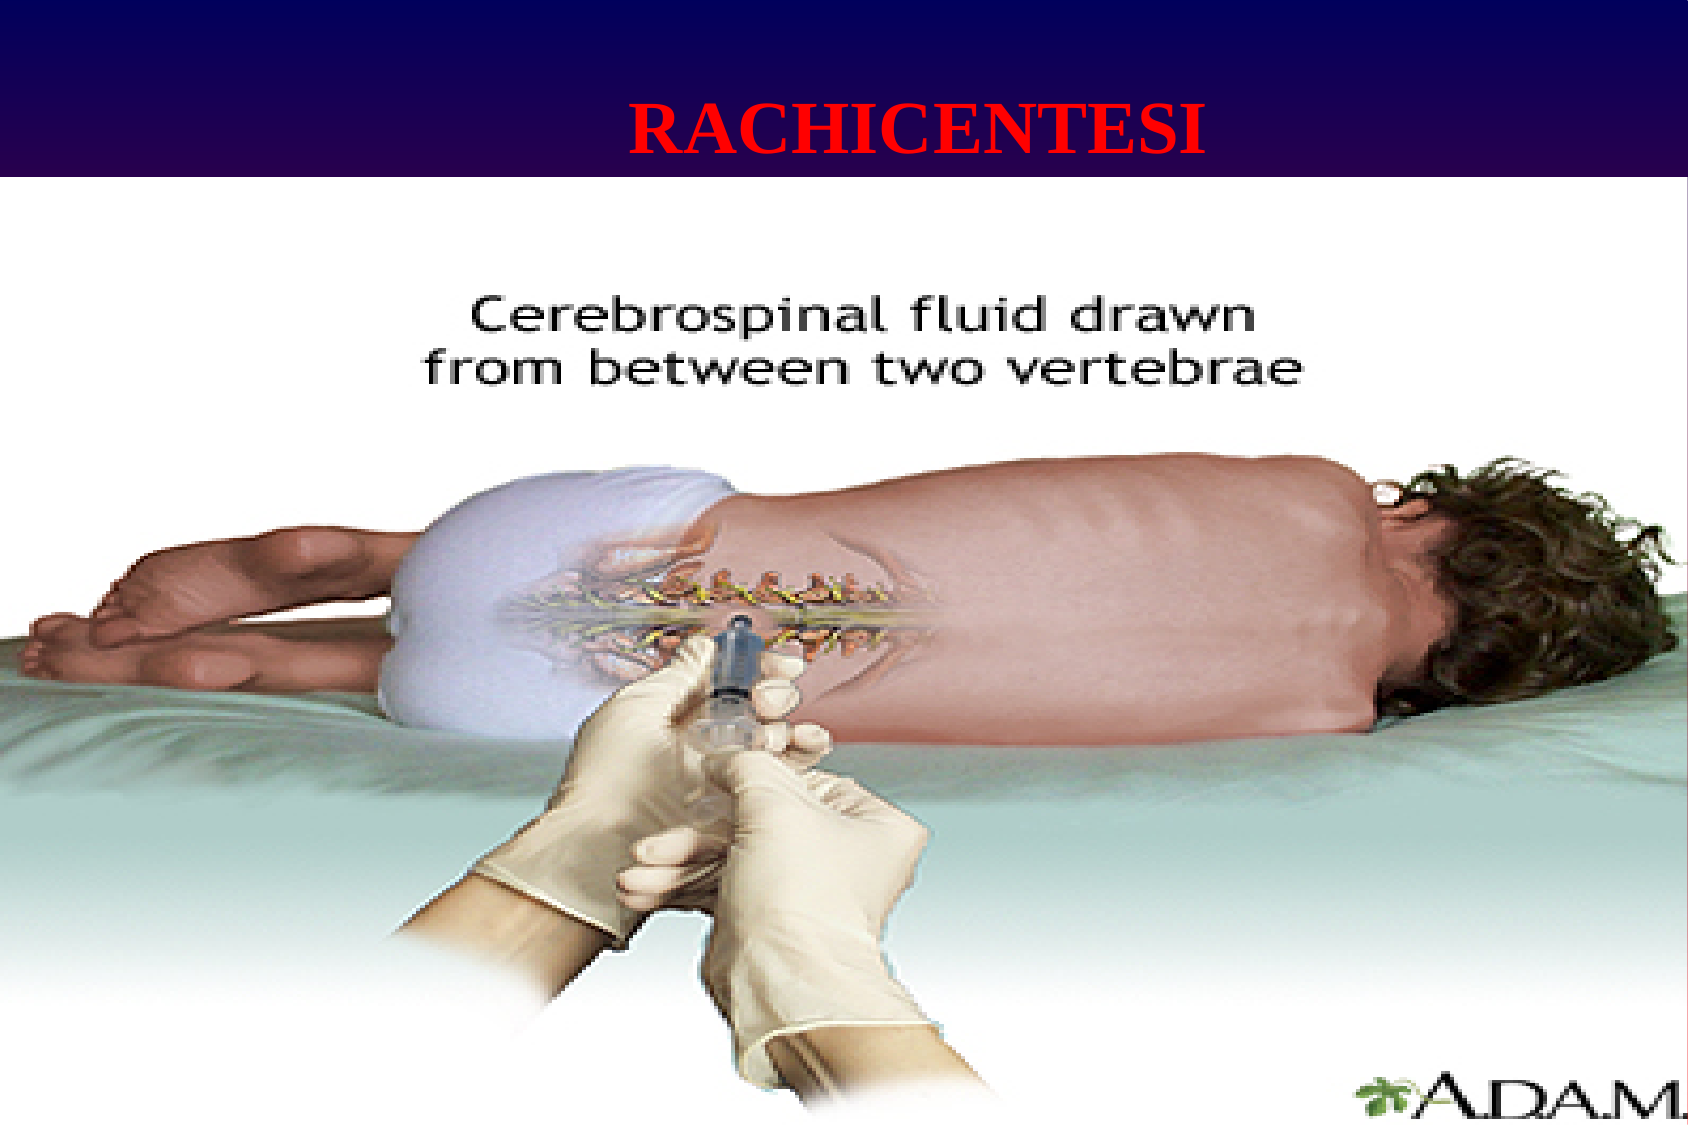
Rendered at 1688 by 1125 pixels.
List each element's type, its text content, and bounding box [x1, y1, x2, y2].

picture [0, 177, 1688, 1125]
text_box RACHICENTESI [614, 70, 1335, 176]
